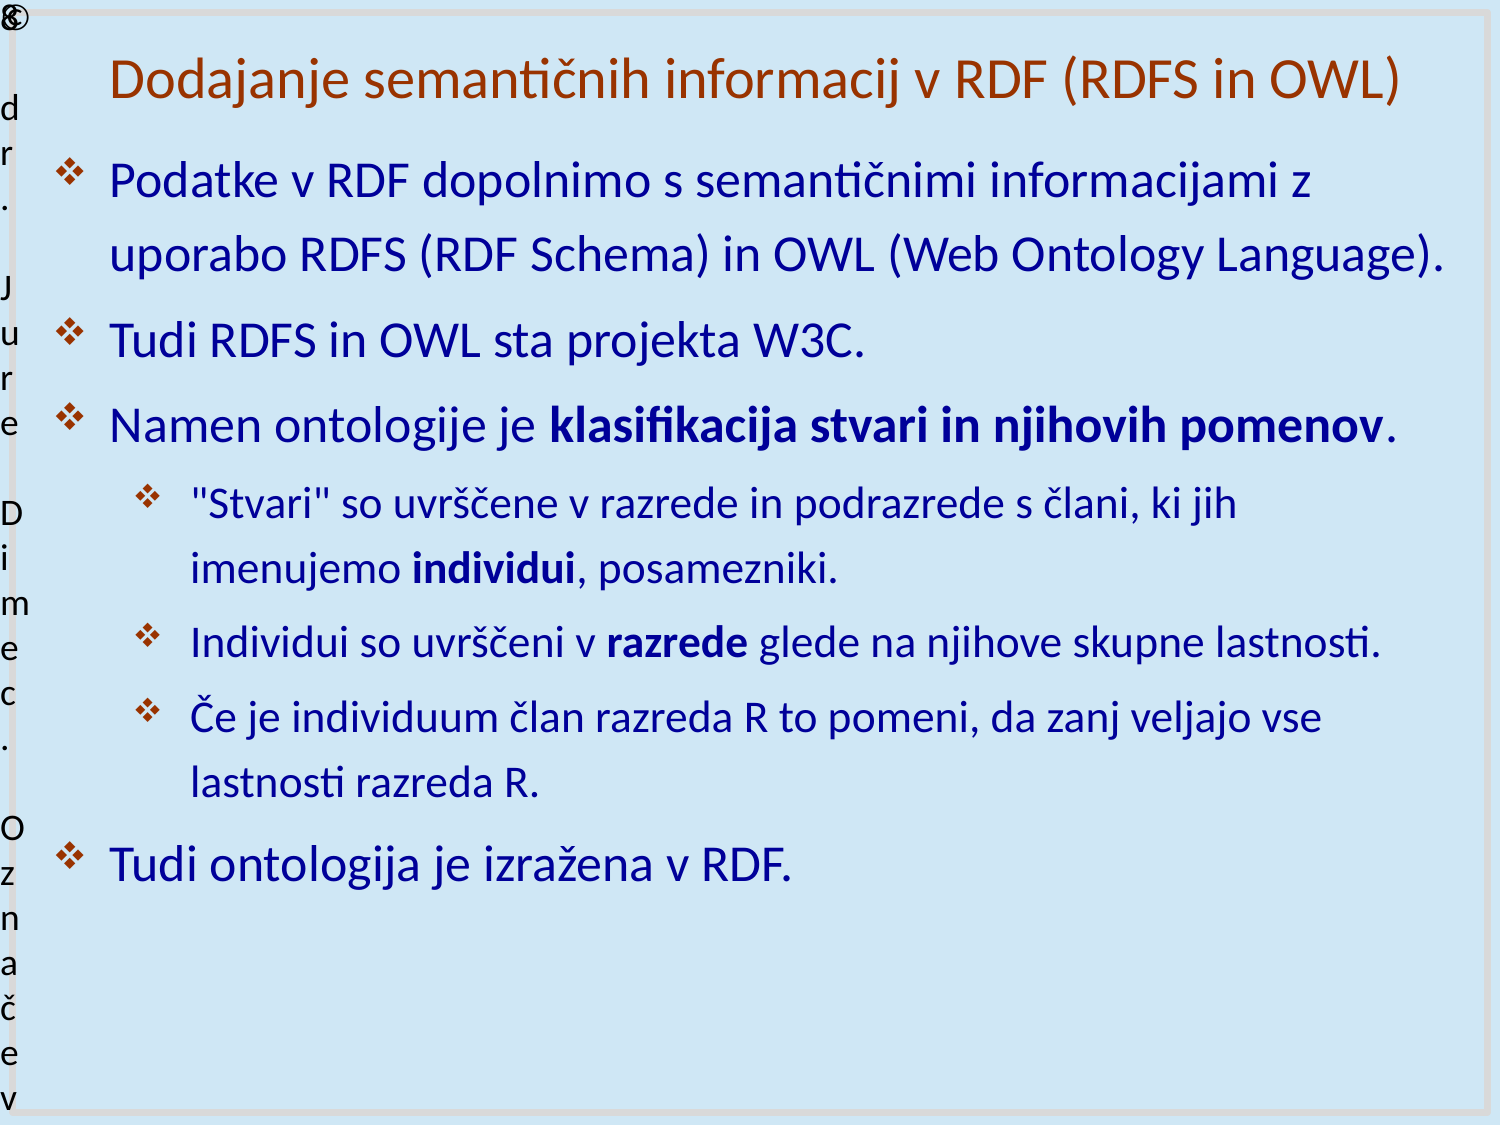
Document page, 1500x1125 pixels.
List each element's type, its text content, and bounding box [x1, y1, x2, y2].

title Dodajanje semantičnih informacij v RDF (RDFS in OWL) [37, 24, 1475, 125]
list Podatke v RDF dopolnimo s semantičnimi informacijami z uporabo RDFS (RDF Schema) in OWL (Web Ontology Language). Tudi RDFS in OWL sta projekta W3C. Namen ontologije je klasifikacija stvari in njihovih pomenov. "Stvari" so uvrščene v razrede in podrazrede s člani, ki jih imenujemo individui, posamezniki. Individui so uvrščeni v razrede glede na njihove skupne lastnosti. Če je individuum član razreda R to pomeni, da zanj veljajo vse lastnosti razreda R. Tudi ontologija je izražena v RDF. [37, 125, 1475, 1050]
